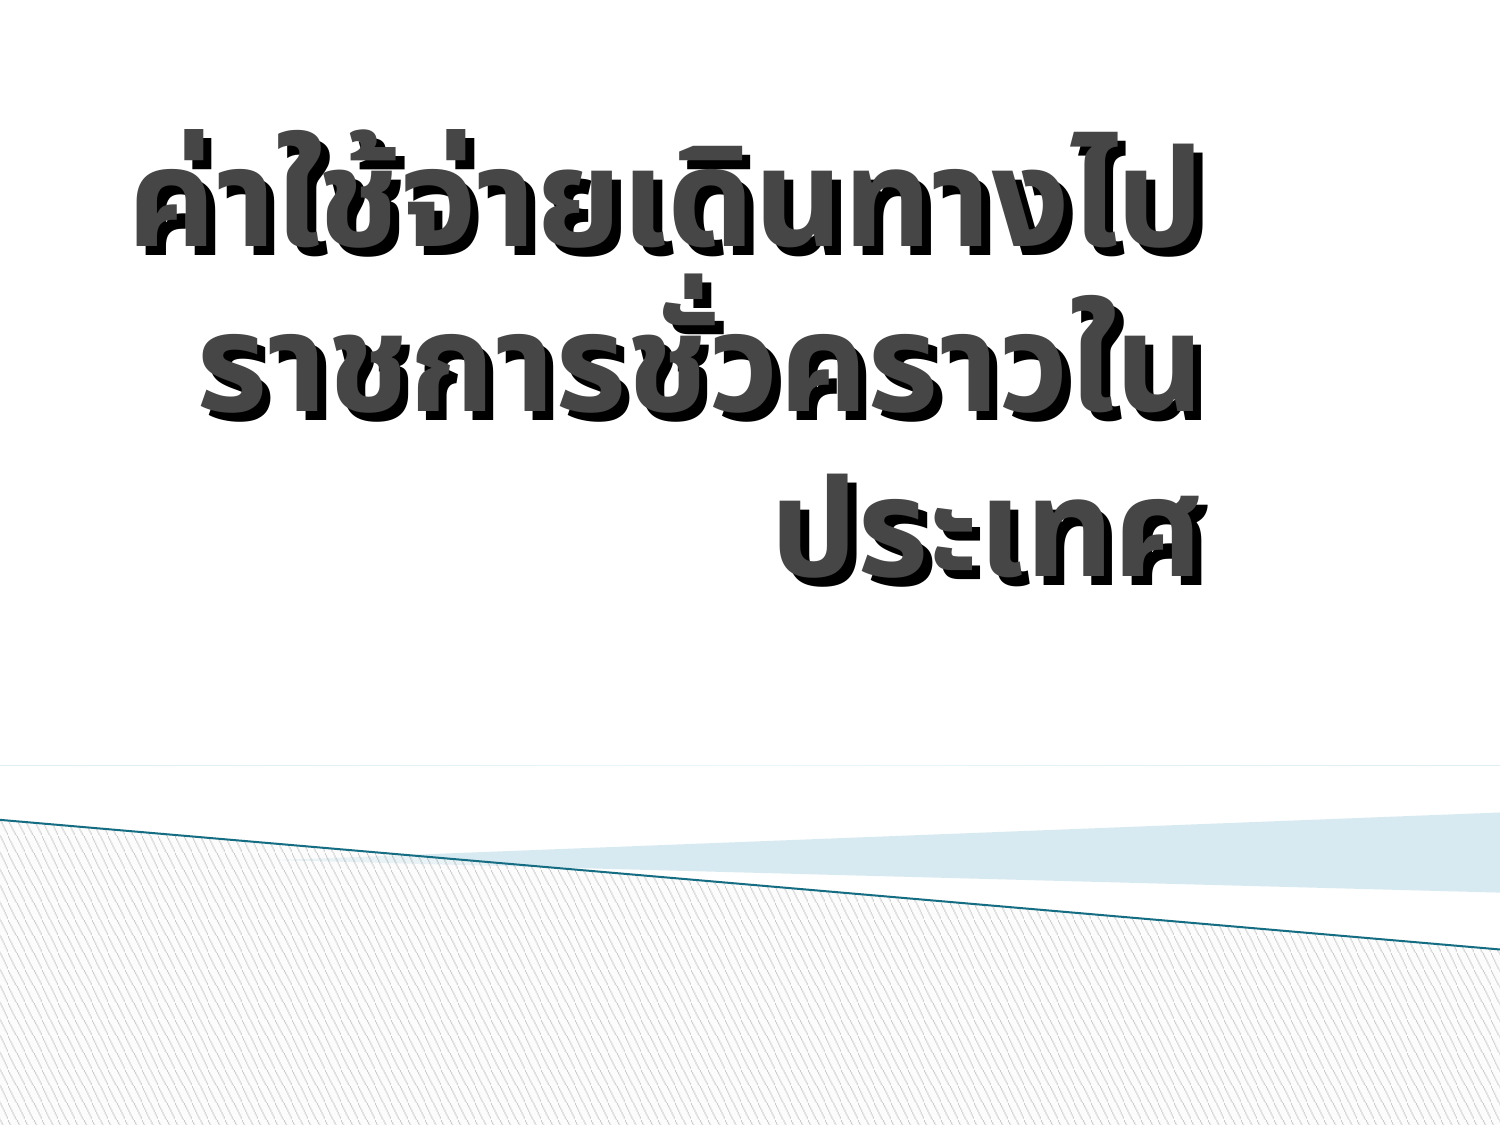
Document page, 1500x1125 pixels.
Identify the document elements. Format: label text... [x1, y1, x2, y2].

title ค่าใช้จ่ายเดินทางไปราชการชั่วคราวในประเทศ [112, 101, 1388, 728]
